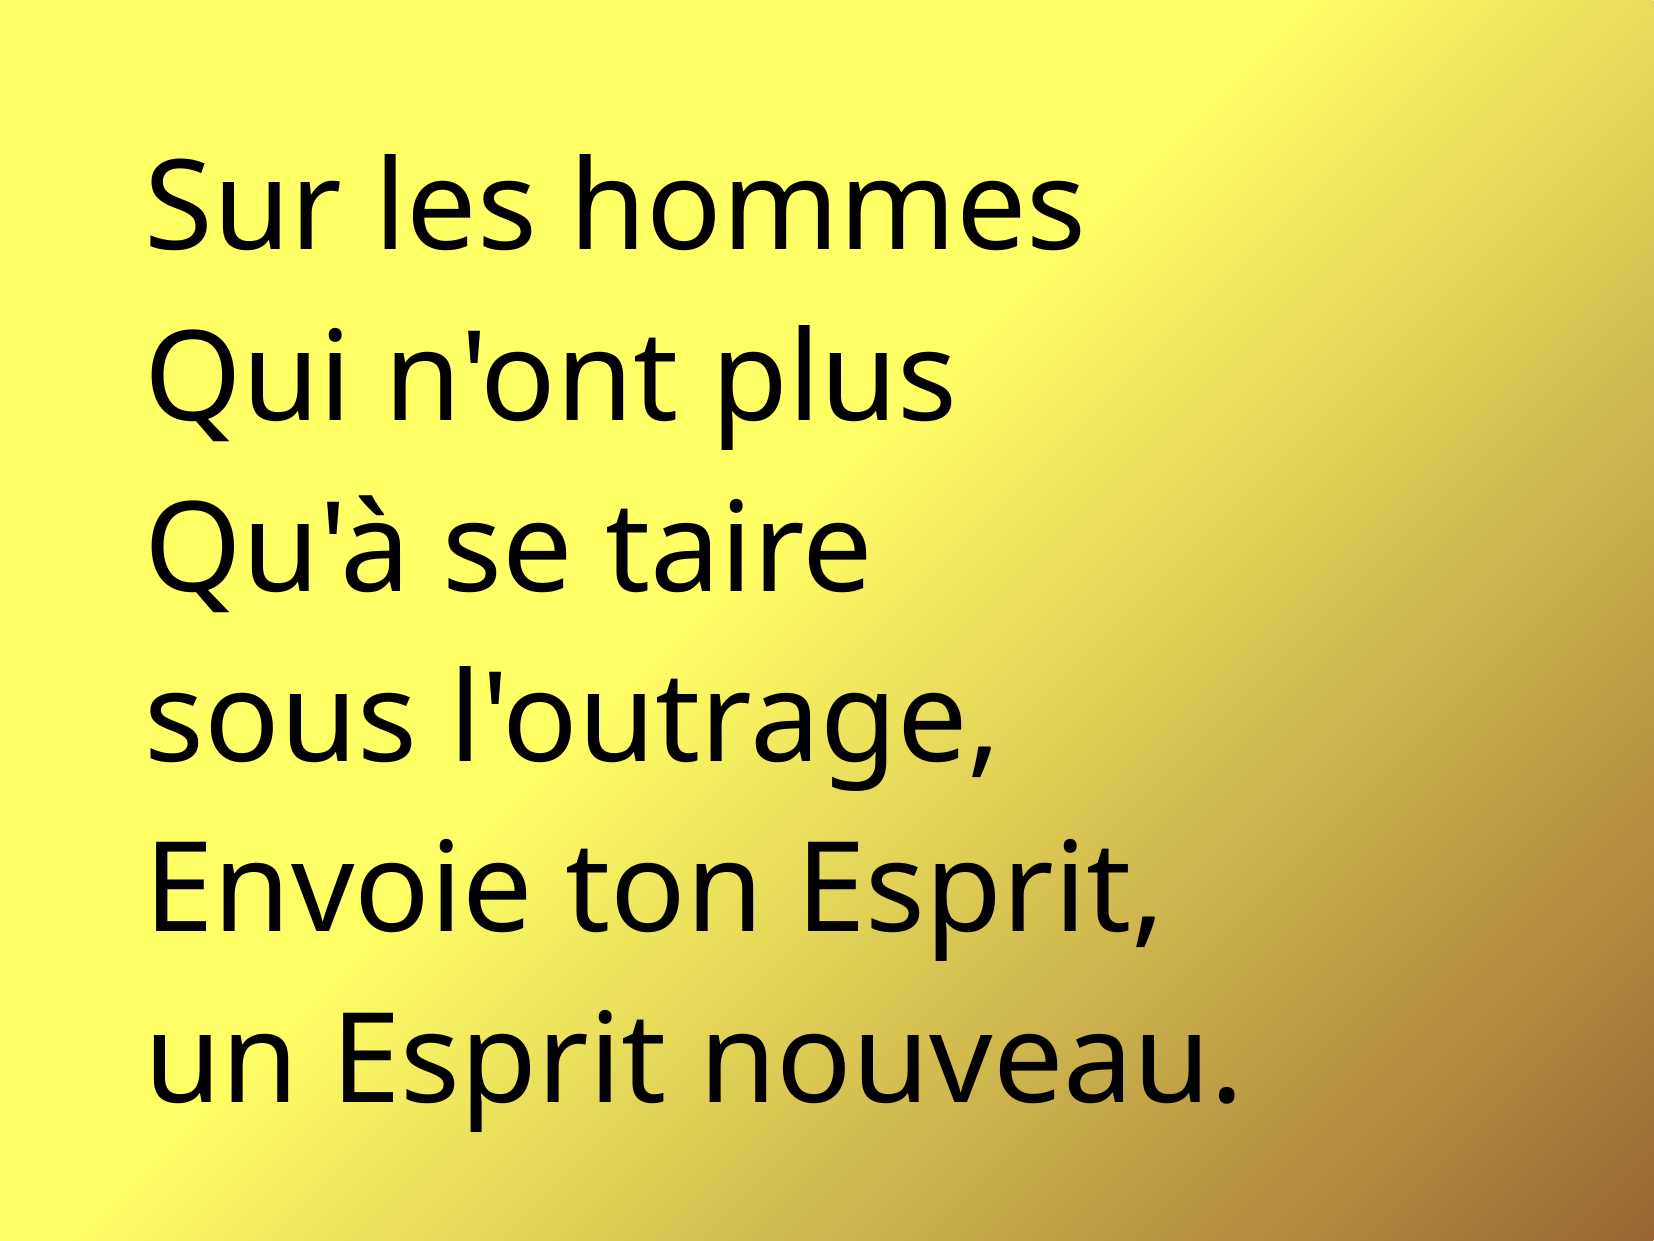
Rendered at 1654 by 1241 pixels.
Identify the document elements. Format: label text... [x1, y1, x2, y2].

text_box Sur les hommes Qui n'ont plus Qu'à se taire sous l'outrage, Envoie ton Esprit, un Esprit nouveau. [129, 108, 1559, 1170]
